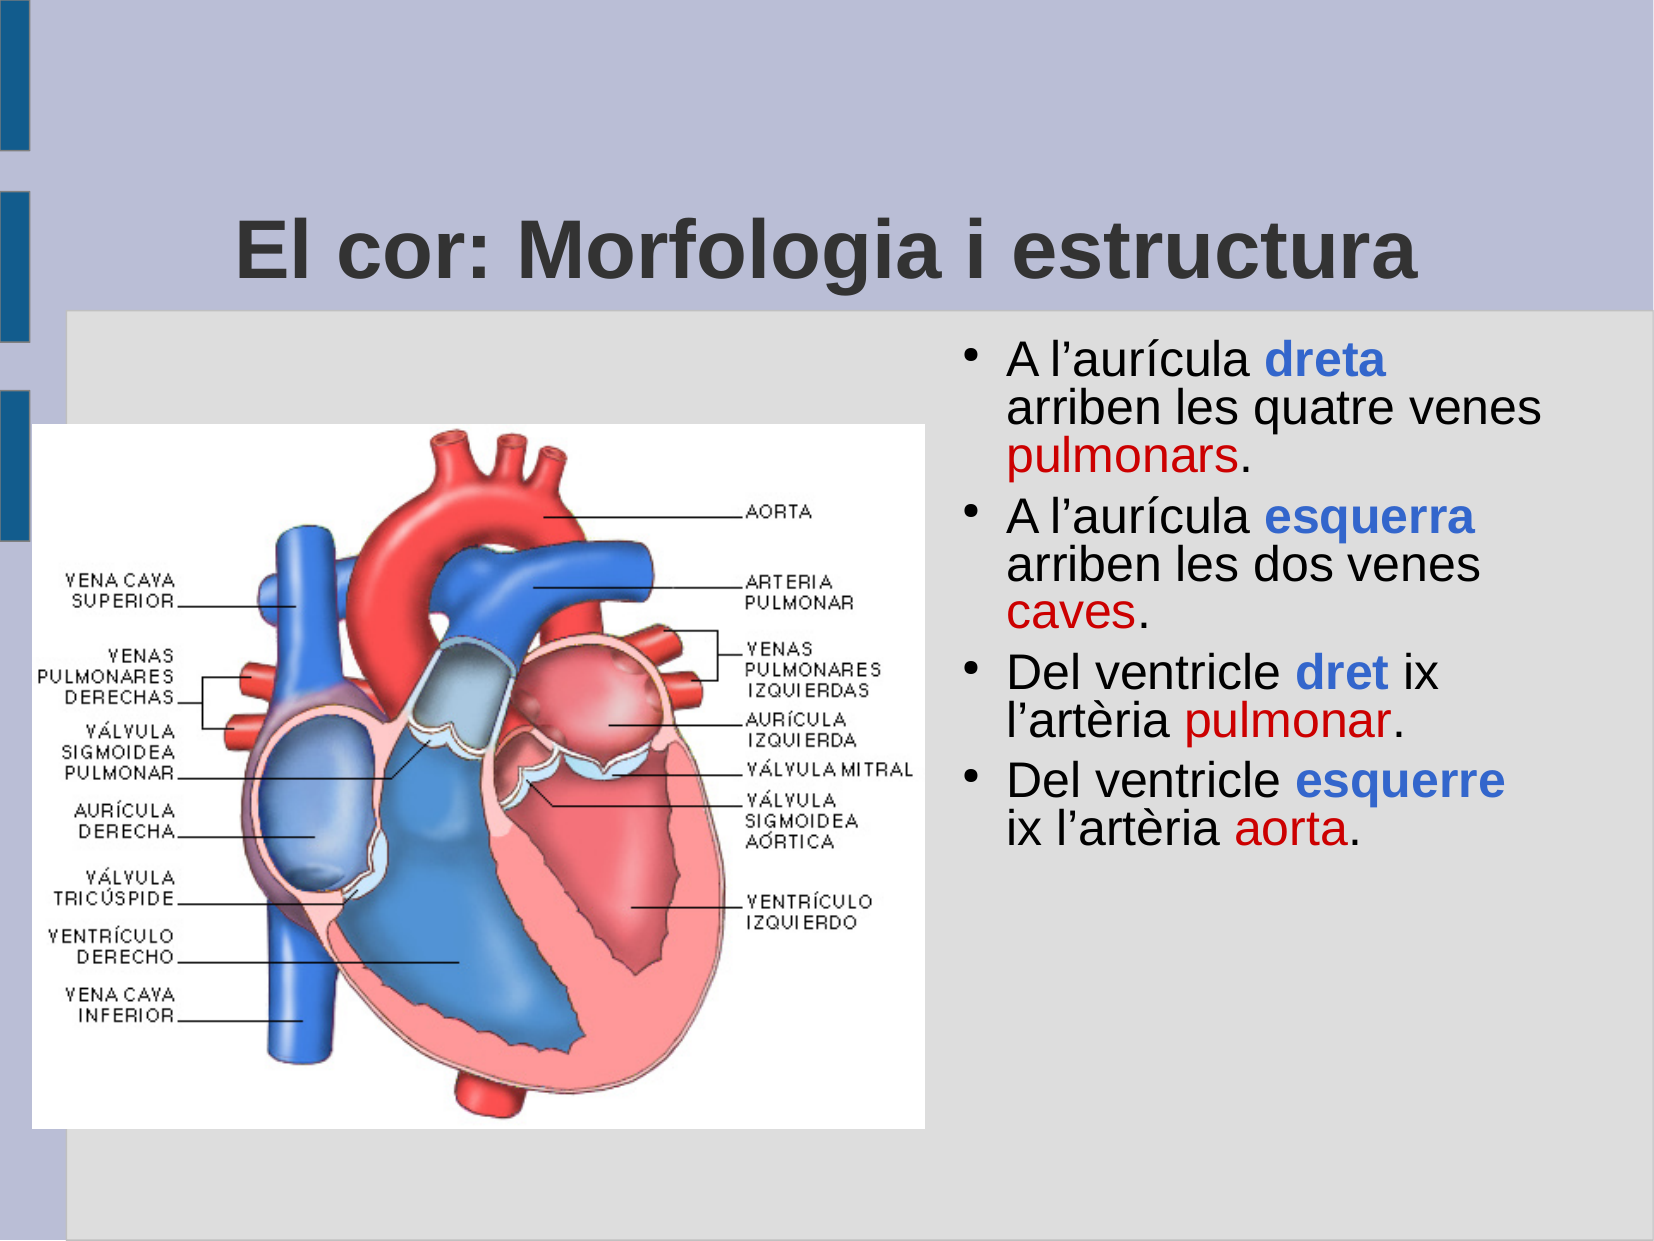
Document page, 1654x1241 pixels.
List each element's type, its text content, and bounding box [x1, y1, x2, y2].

title El cor: Morfologia i estructura [82, 96, 1571, 304]
picture [32, 424, 925, 1129]
list A l’aurícula dreta arriben les quatre venes pulmonars. A l’aurícula esquerra arriben les dos venes caves. Del ventricle dret ix l’artèria pulmonar. Del ventricle esquerre ix l’artèria aorta. [917, 330, 1571, 1109]
